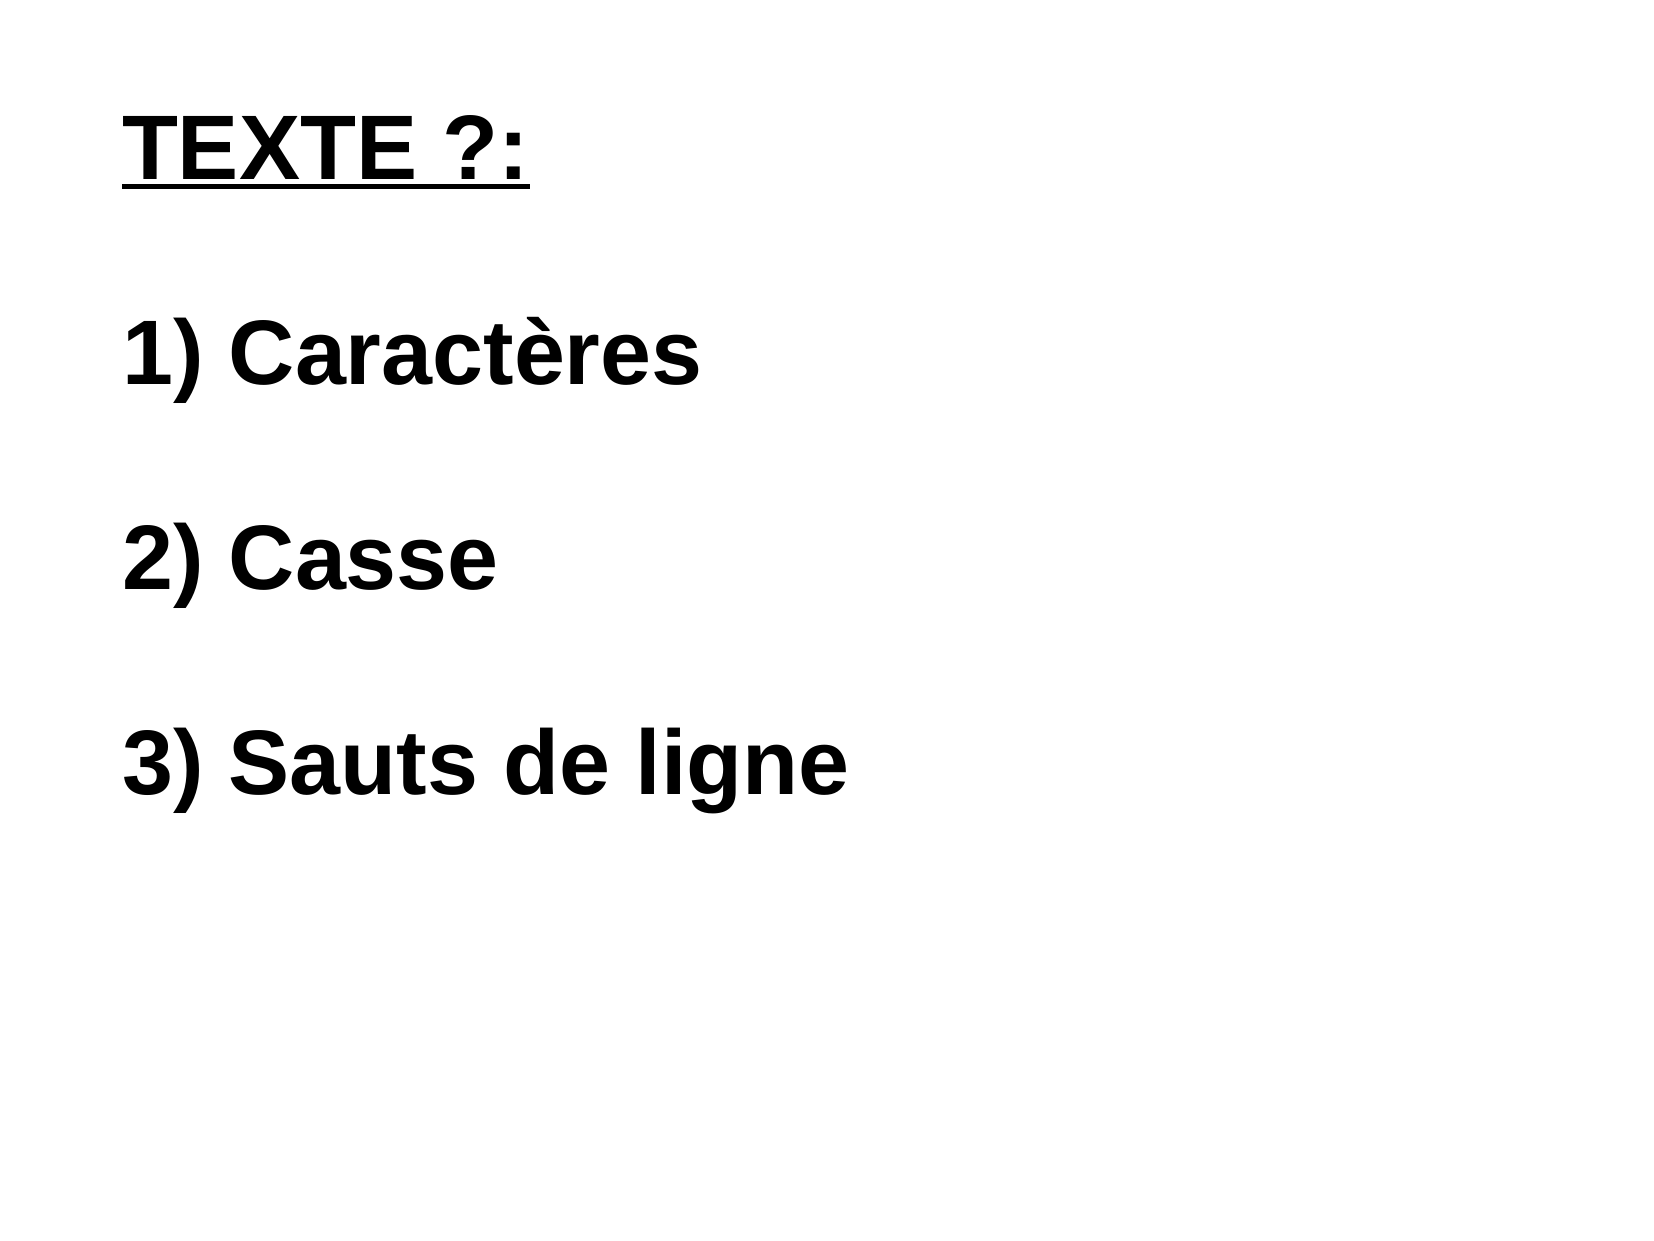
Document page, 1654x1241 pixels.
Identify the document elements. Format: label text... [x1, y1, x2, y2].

text_box TEXTE ?: 1) Caractères 2) Casse 3) Sauts de ligne [107, 88, 1633, 822]
